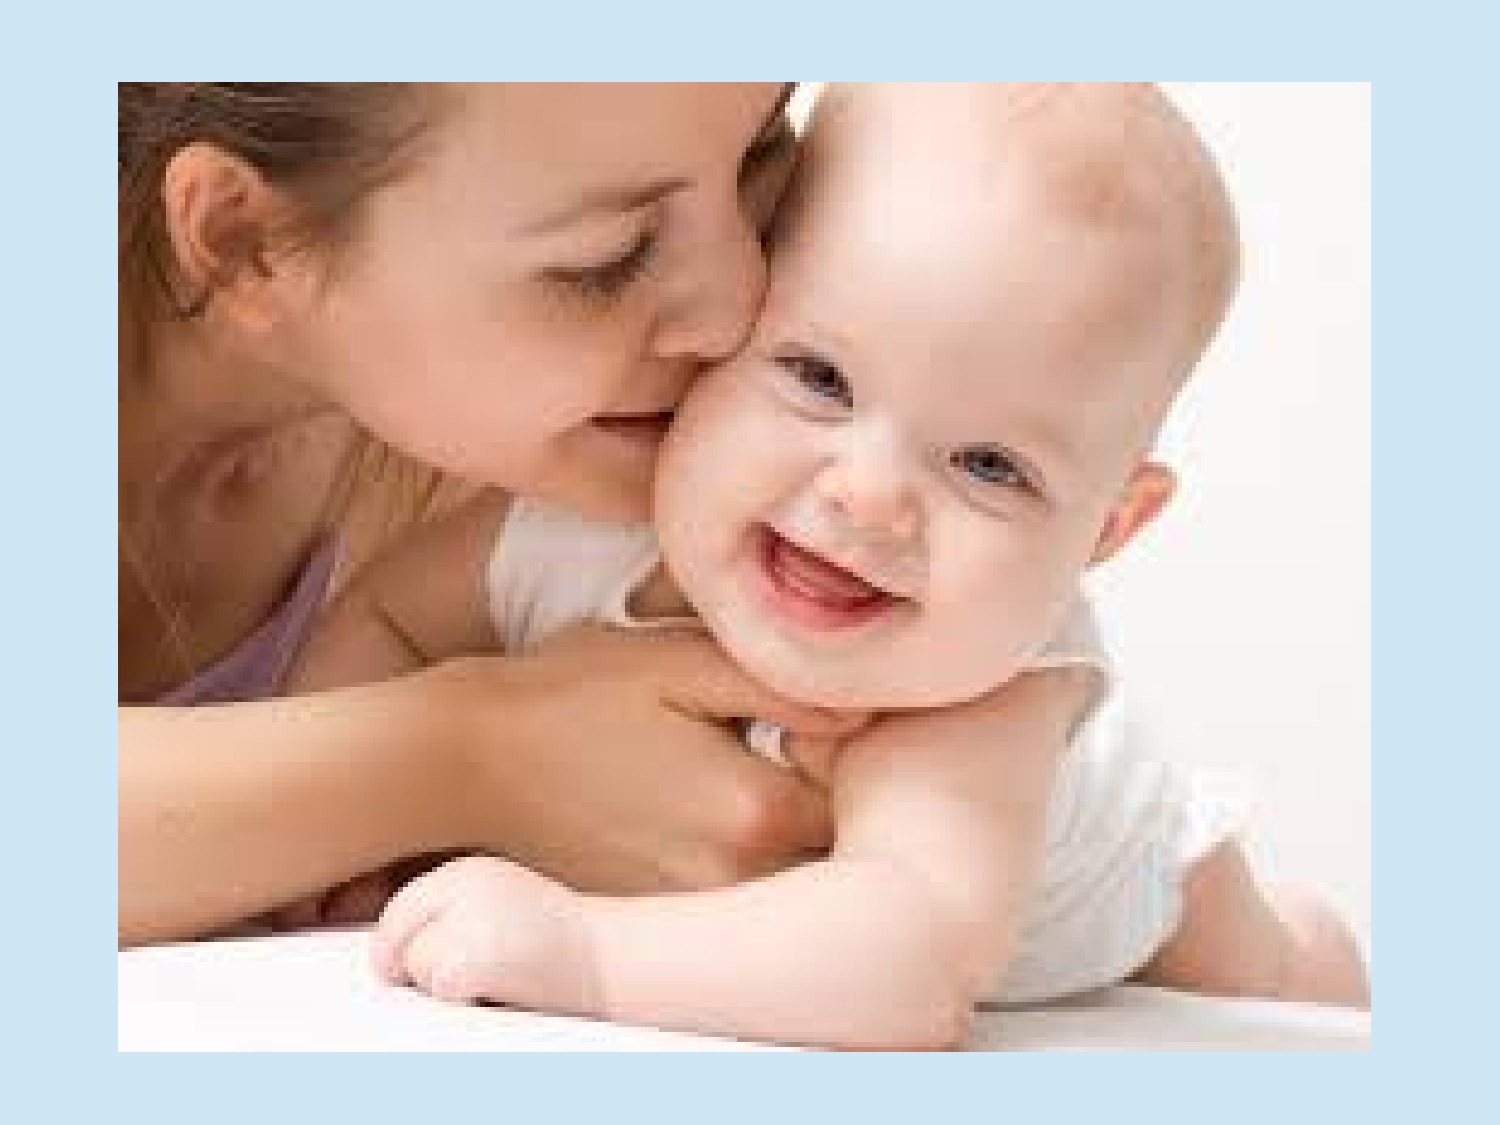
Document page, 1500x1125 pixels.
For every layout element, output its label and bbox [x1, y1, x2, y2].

title [75, 45, 1425, 233]
picture [118, 82, 1371, 1052]
